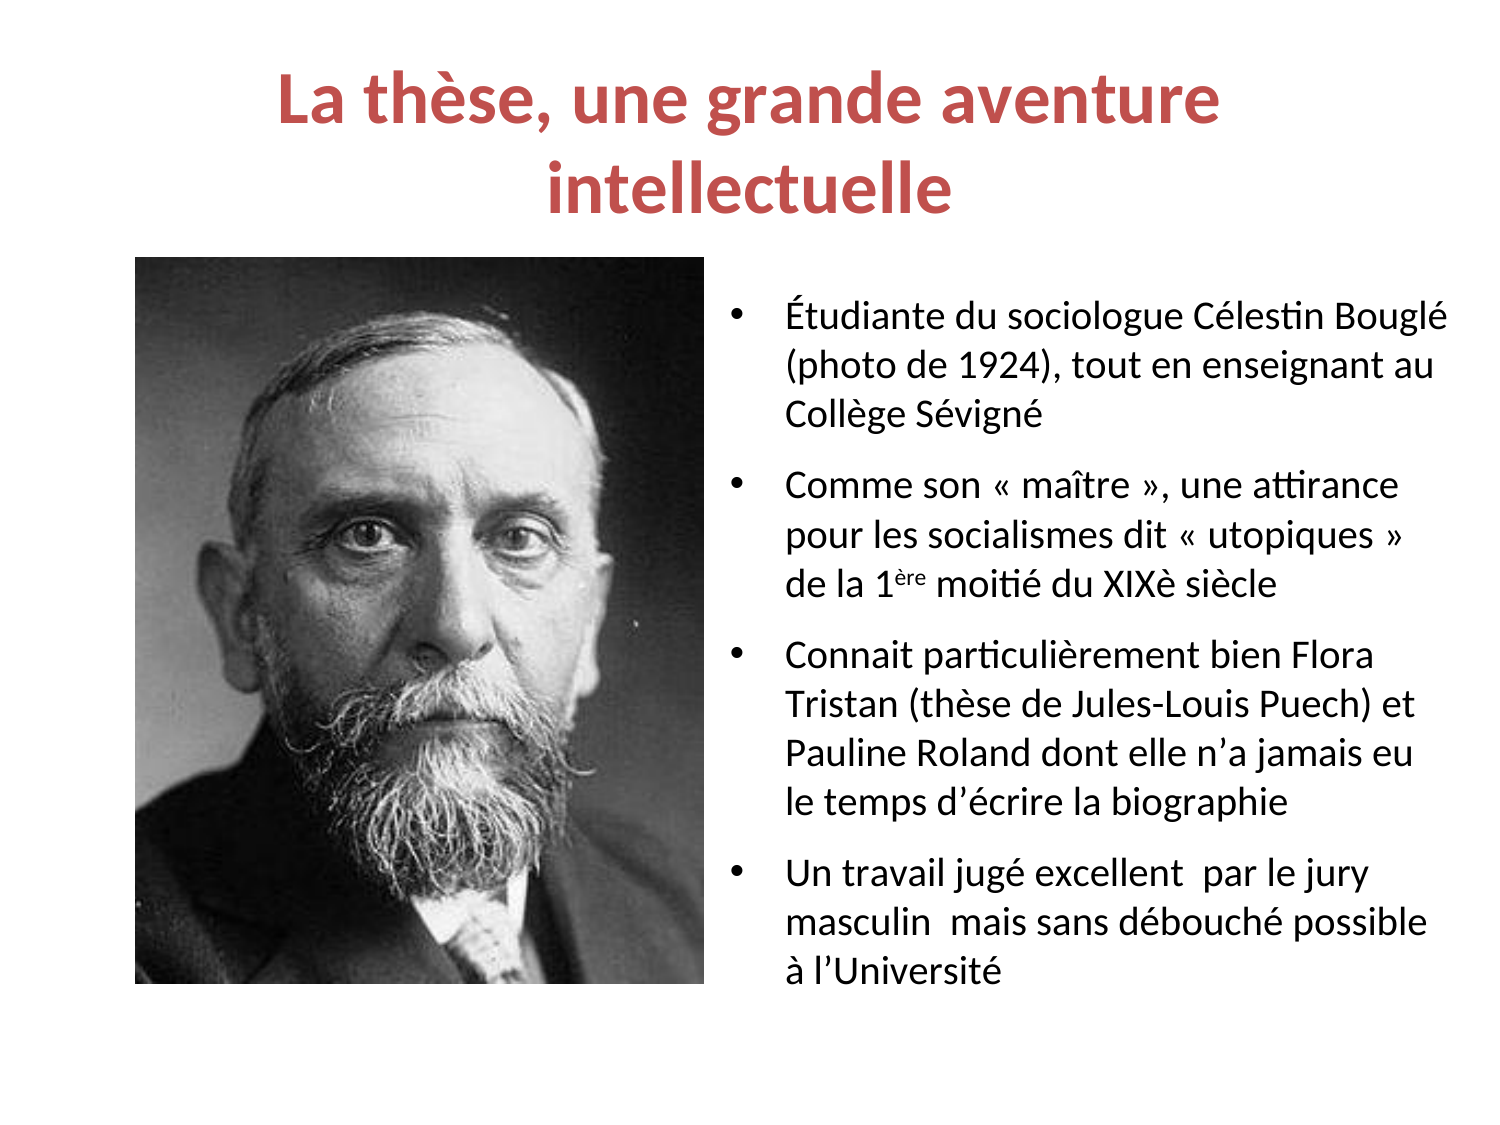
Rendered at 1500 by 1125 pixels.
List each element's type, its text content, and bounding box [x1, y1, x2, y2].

list Étudiante du sociologue Célestin Bouglé (photo de 1924), tout en enseignant au Collège Sévigné Comme son « maître », une attirance pour les socialismes dit « utopiques » de la 1ère moitié du XIXè siècle Connait particulièrement bien Flora Tristan (thèse de Jules-Louis Puech) et Pauline Roland dont elle n’a jamais eu le temps d’écrire la biographie Un travail jugé excellent par le jury masculin mais sans débouché possible à l’Université [714, 281, 1465, 1005]
picture [135, 257, 704, 984]
title La thèse, une grande aventure intellectuelle [75, 45, 1426, 233]
